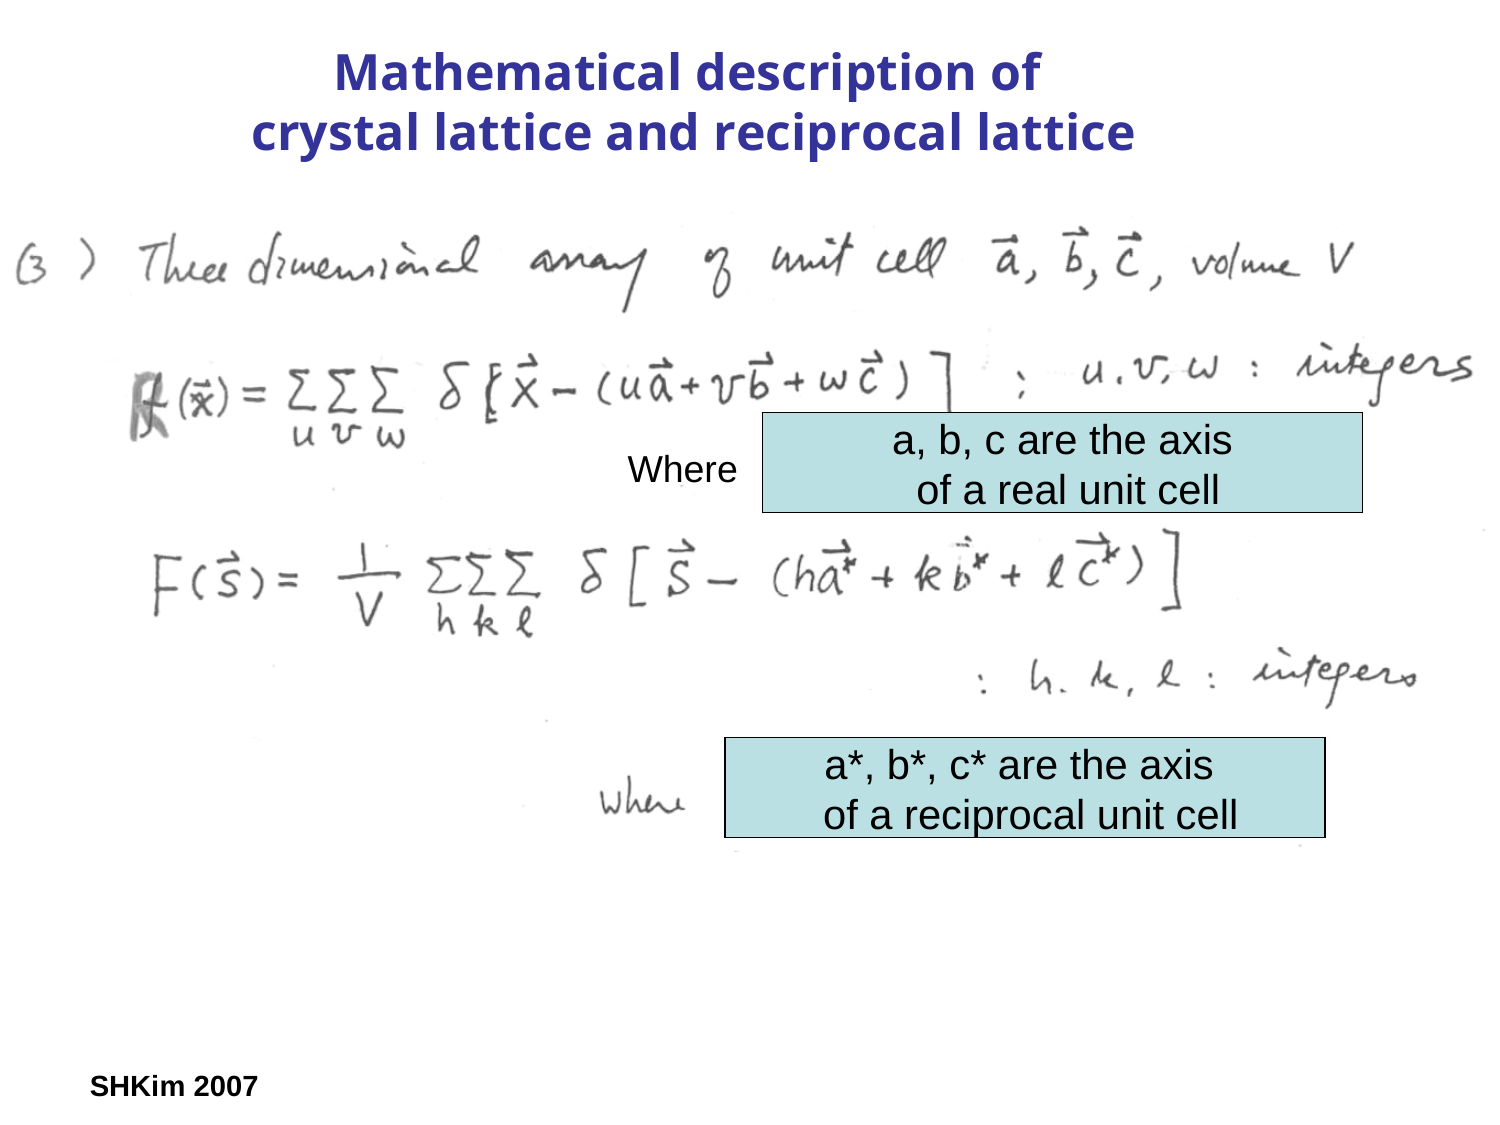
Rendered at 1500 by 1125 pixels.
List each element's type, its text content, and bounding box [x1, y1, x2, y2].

picture [0, 212, 1500, 852]
text_box a, b, c are the axis of a real unit cell [762, 412, 1363, 513]
text_box Where [612, 437, 762, 498]
text_box Mathematical description of crystal lattice and reciprocal lattice [236, 32, 1152, 168]
text_box a*, b*, c* are the axis of a reciprocal unit cell [725, 737, 1326, 838]
